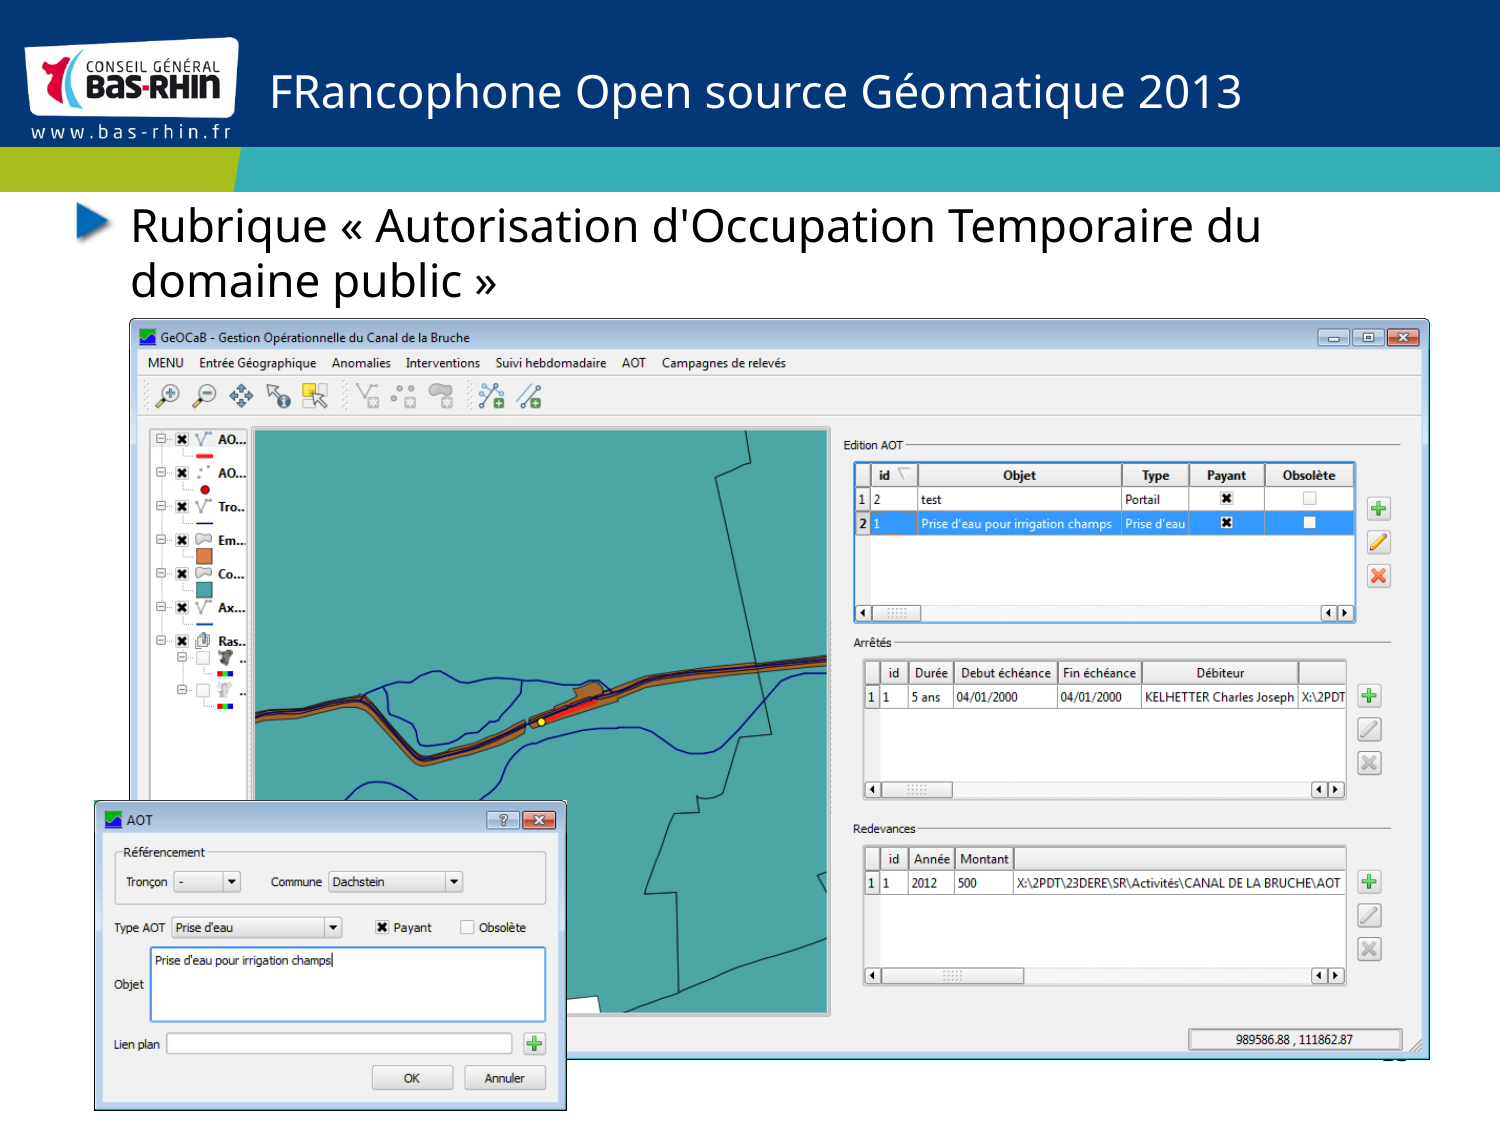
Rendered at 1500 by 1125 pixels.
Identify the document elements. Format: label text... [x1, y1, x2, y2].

list Rubrique « Autorisation d'Occupation Temporaire du domaine public » [59, 189, 1410, 315]
picture [0, 0, 1500, 192]
picture [94, 318, 1430, 1111]
title FRancophone Open source Géomatique 2013 [253, 30, 1471, 149]
